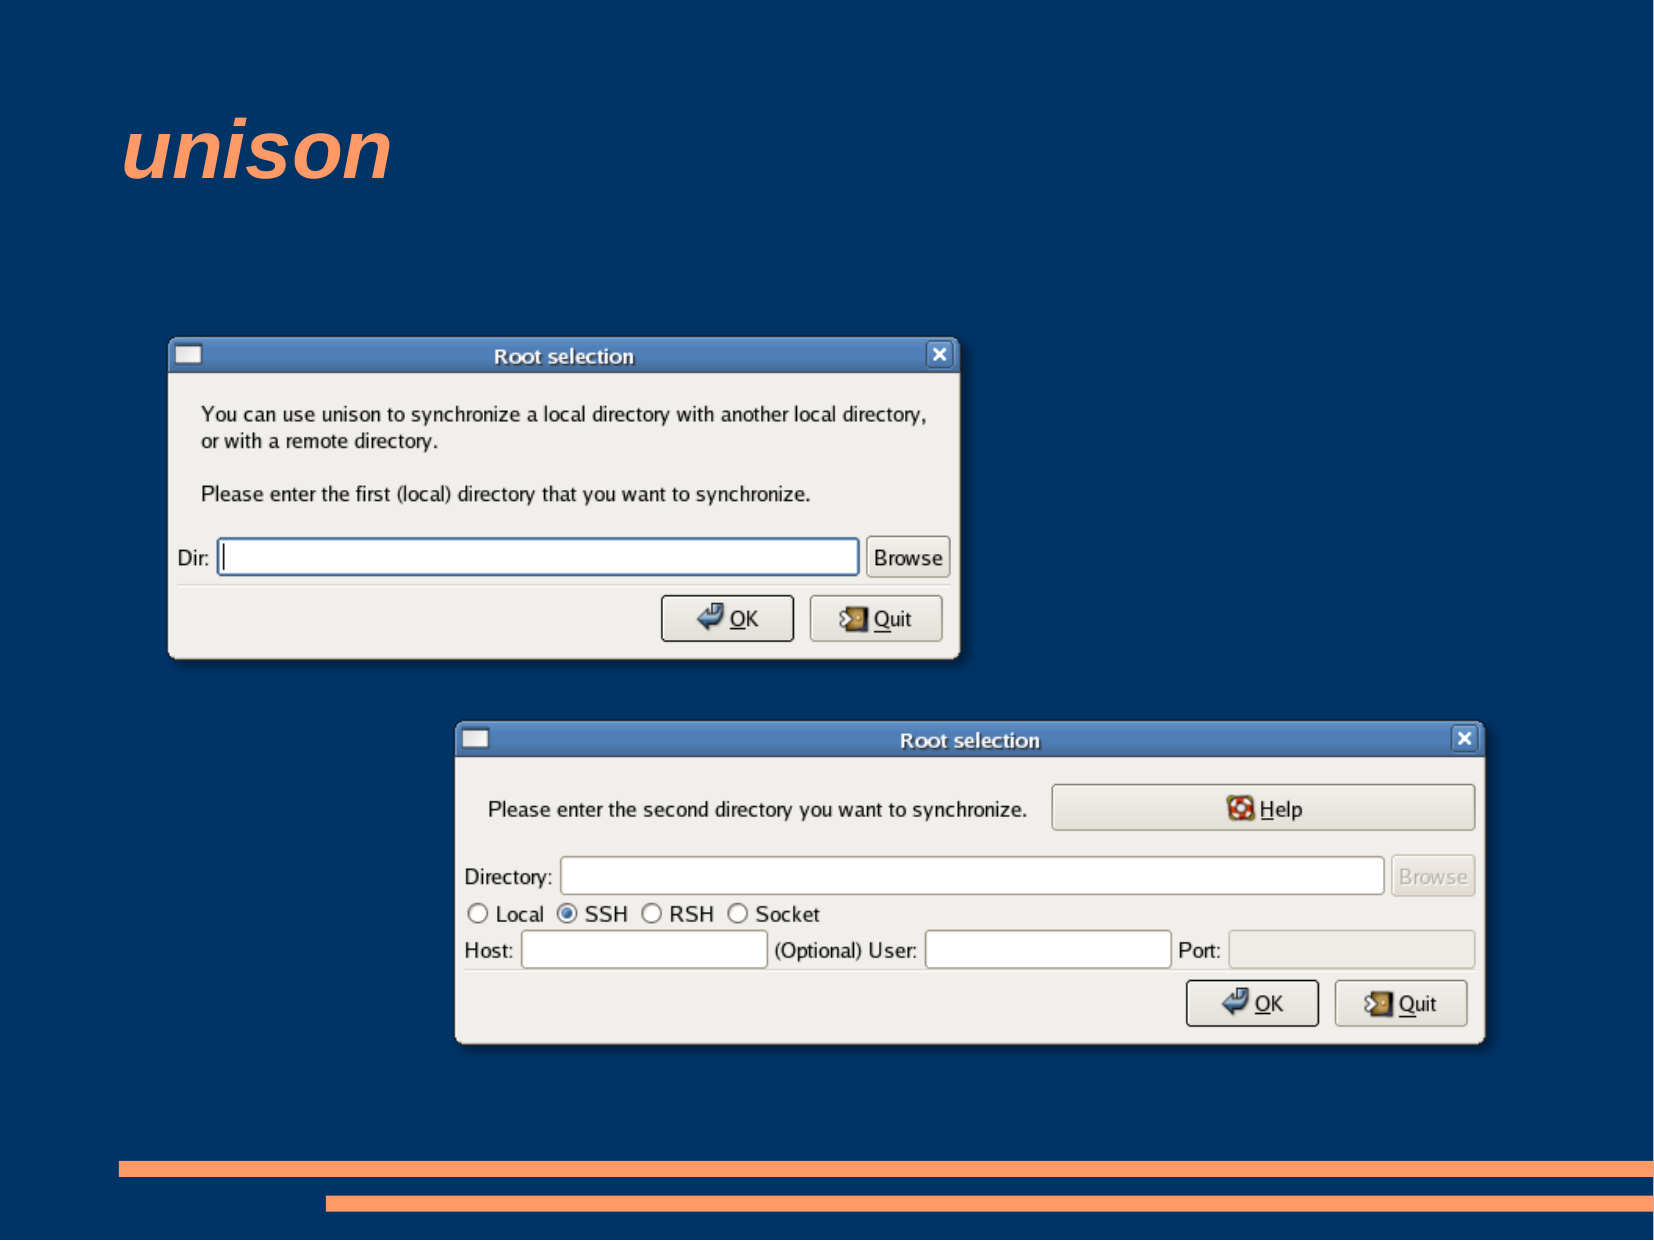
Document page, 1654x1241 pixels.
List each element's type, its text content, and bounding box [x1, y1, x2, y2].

title unison [121, 46, 1534, 254]
picture [159, 328, 976, 676]
subtitle [121, 322, 1561, 1133]
picture [446, 712, 1501, 1060]
